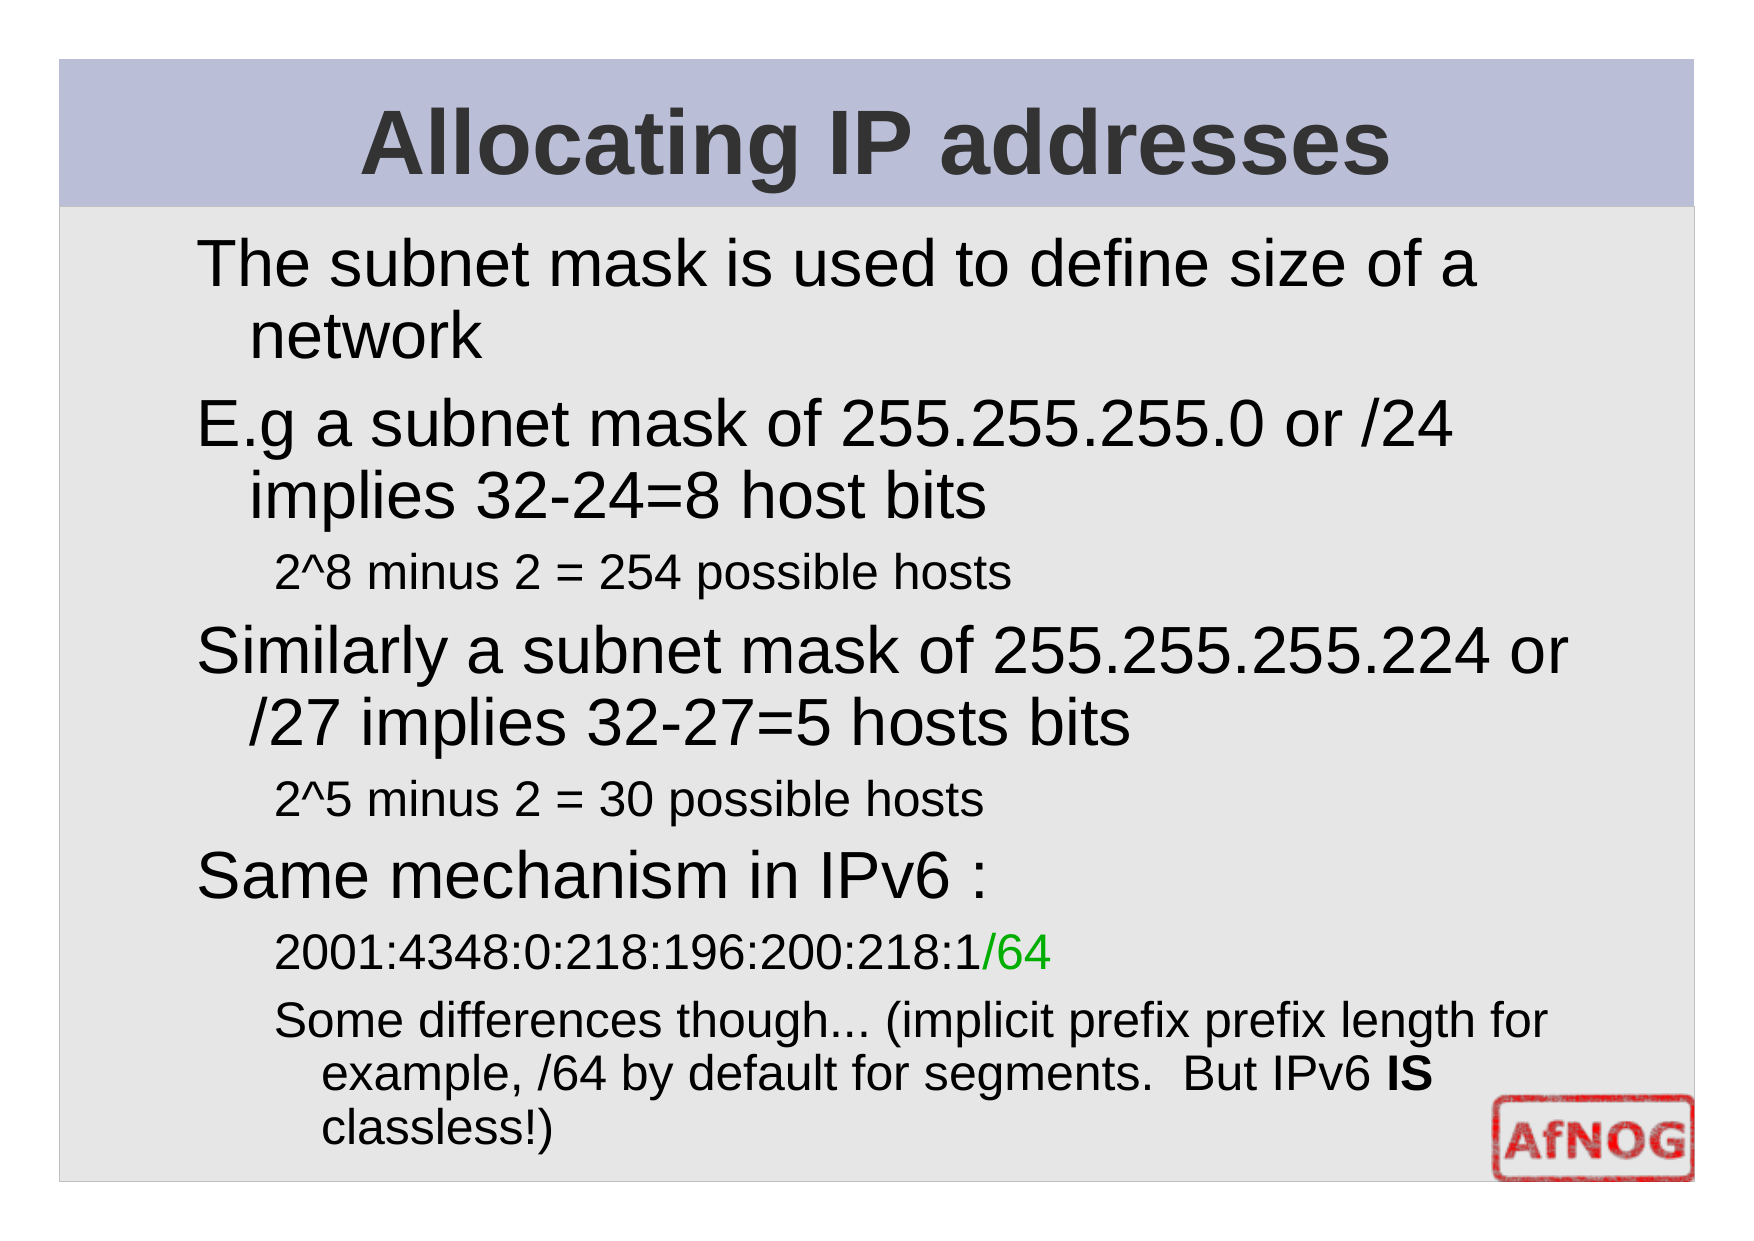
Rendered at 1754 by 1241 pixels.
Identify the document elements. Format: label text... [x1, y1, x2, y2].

list The subnet mask is used to define size of a network E.g a subnet mask of 255.255.255.0 or /24 implies 32-24=8 host bits 2^8 minus 2 = 254 possible hosts Similarly a subnet mask of 255.255.255.224 or /27 implies 32-27=5 hosts bits 2^5 minus 2 = 30 possible hosts Same mechanism in IPv6 : 2001:4348:0:218:196:200:218:1/64 Some differences though... (implicit prefix prefix length for example, /64 by default for segments. But IPv6 IS classless!) [179, 229, 1576, 1181]
picture [1490, 1092, 1695, 1182]
title Allocating IP addresses [59, 48, 1695, 237]
